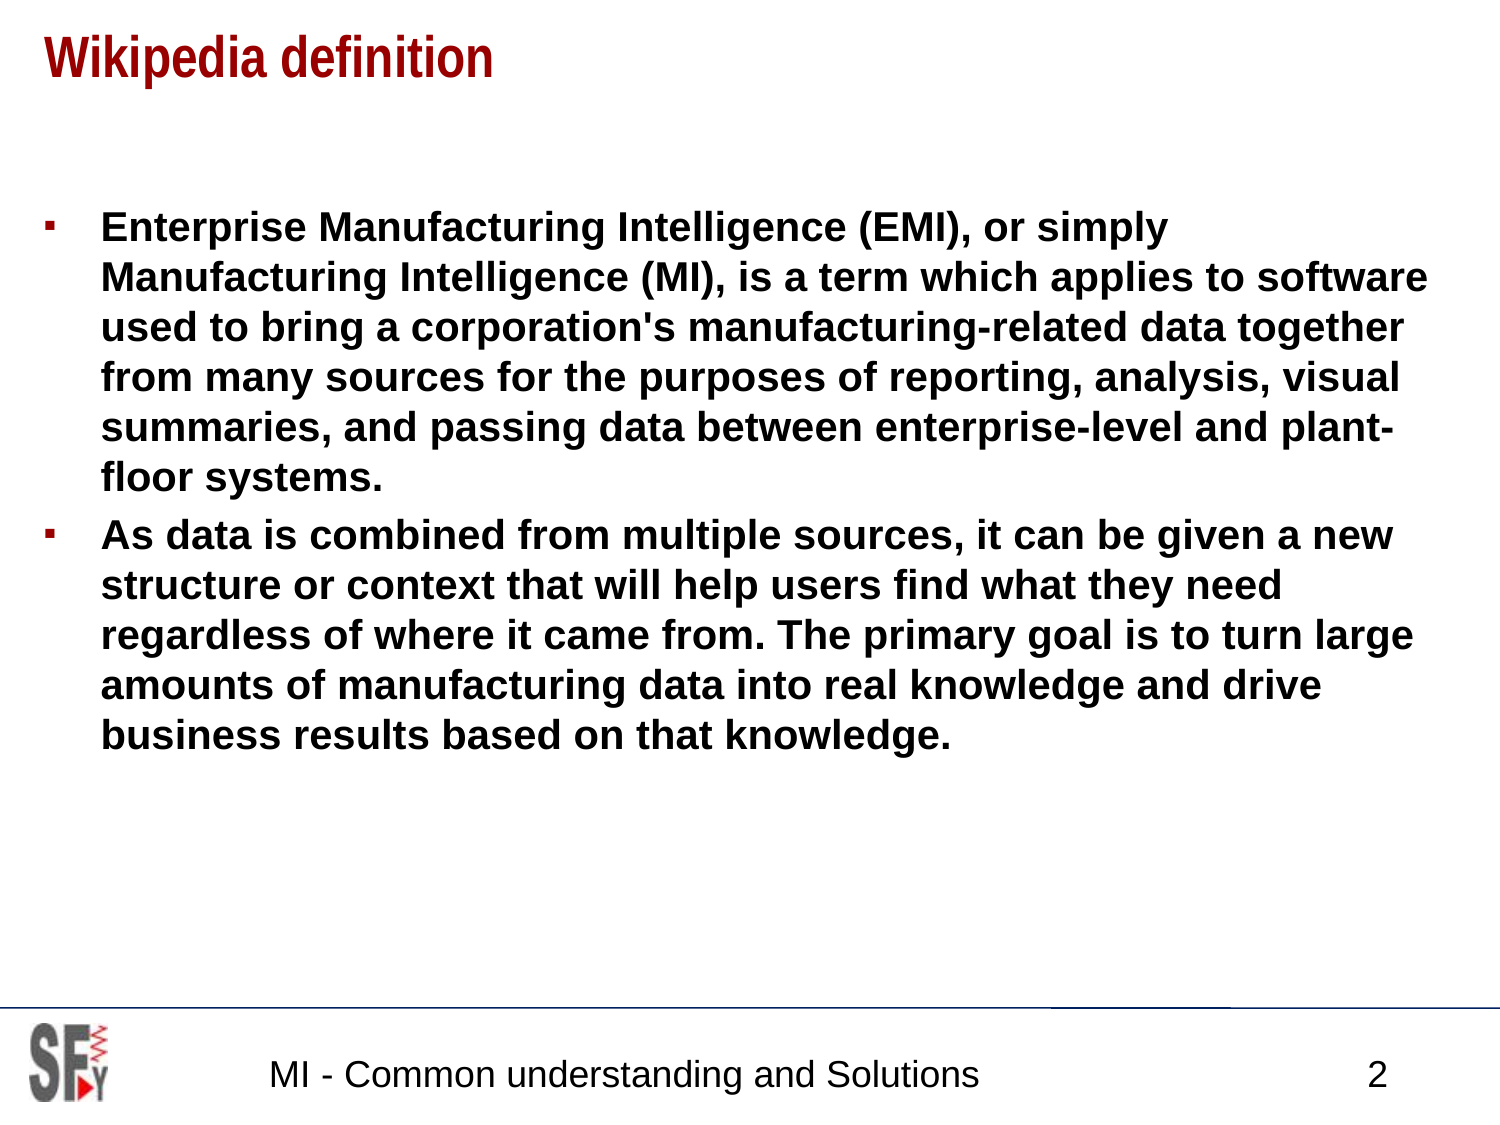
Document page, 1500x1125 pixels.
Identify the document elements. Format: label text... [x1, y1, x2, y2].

slide_number <numéro> [1352, 1034, 1490, 1103]
list Enterprise Manufacturing Intelligence (EMI), or simply Manufacturing Intelligence (MI), is a term which applies to software used to bring a corporation's manufacturing-related data together from many sources for the purposes of reporting, analysis, visual summaries, and passing data between enterprise-level and plant-floor systems. As data is combined from multiple sources, it can be given a new structure or context that will help users find what they need regardless of where it came from. The primary goal is to turn large amounts of manufacturing data into real knowledge and drive business results based on that knowledge. [29, 184, 1471, 988]
footer MI - Common understanding and Solutions [253, 1034, 1336, 1103]
title Wikipedia definition [29, 12, 1471, 138]
picture [29, 1023, 108, 1102]
